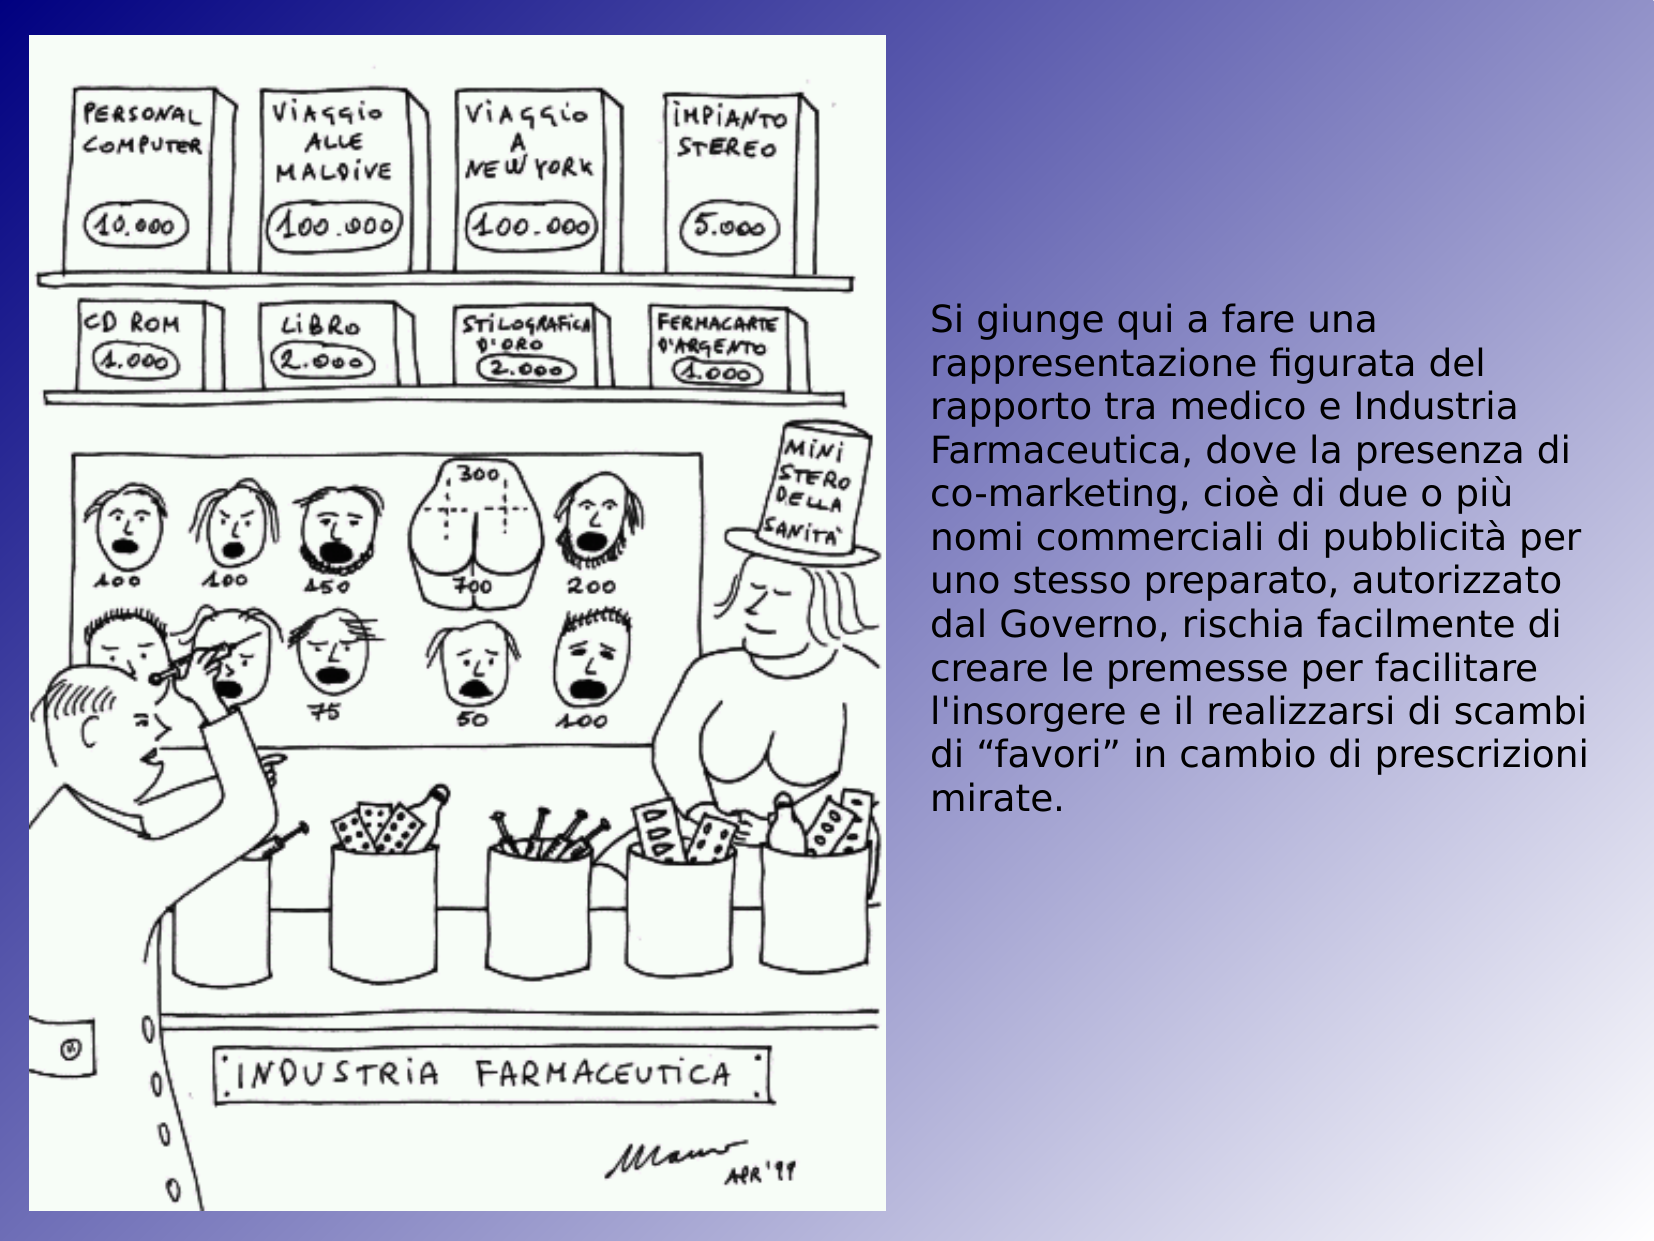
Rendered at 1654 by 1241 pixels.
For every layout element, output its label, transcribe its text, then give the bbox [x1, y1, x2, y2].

picture [29, 35, 886, 1211]
text_box Si giunge qui a fare una rappresentazione figurata del rapporto tra medico e Industria Farmaceutica, dove la presenza di co-marketing, cioè di due o più nomi commerciali di pubblicità per uno stesso preparato, autorizzato dal Governo, rischia facilmente di creare le premesse per facilitare l'insorgere e il realizzarsi di scambi di “favori” in cambio di prescrizioni mirate. [915, 29, 1625, 1211]
